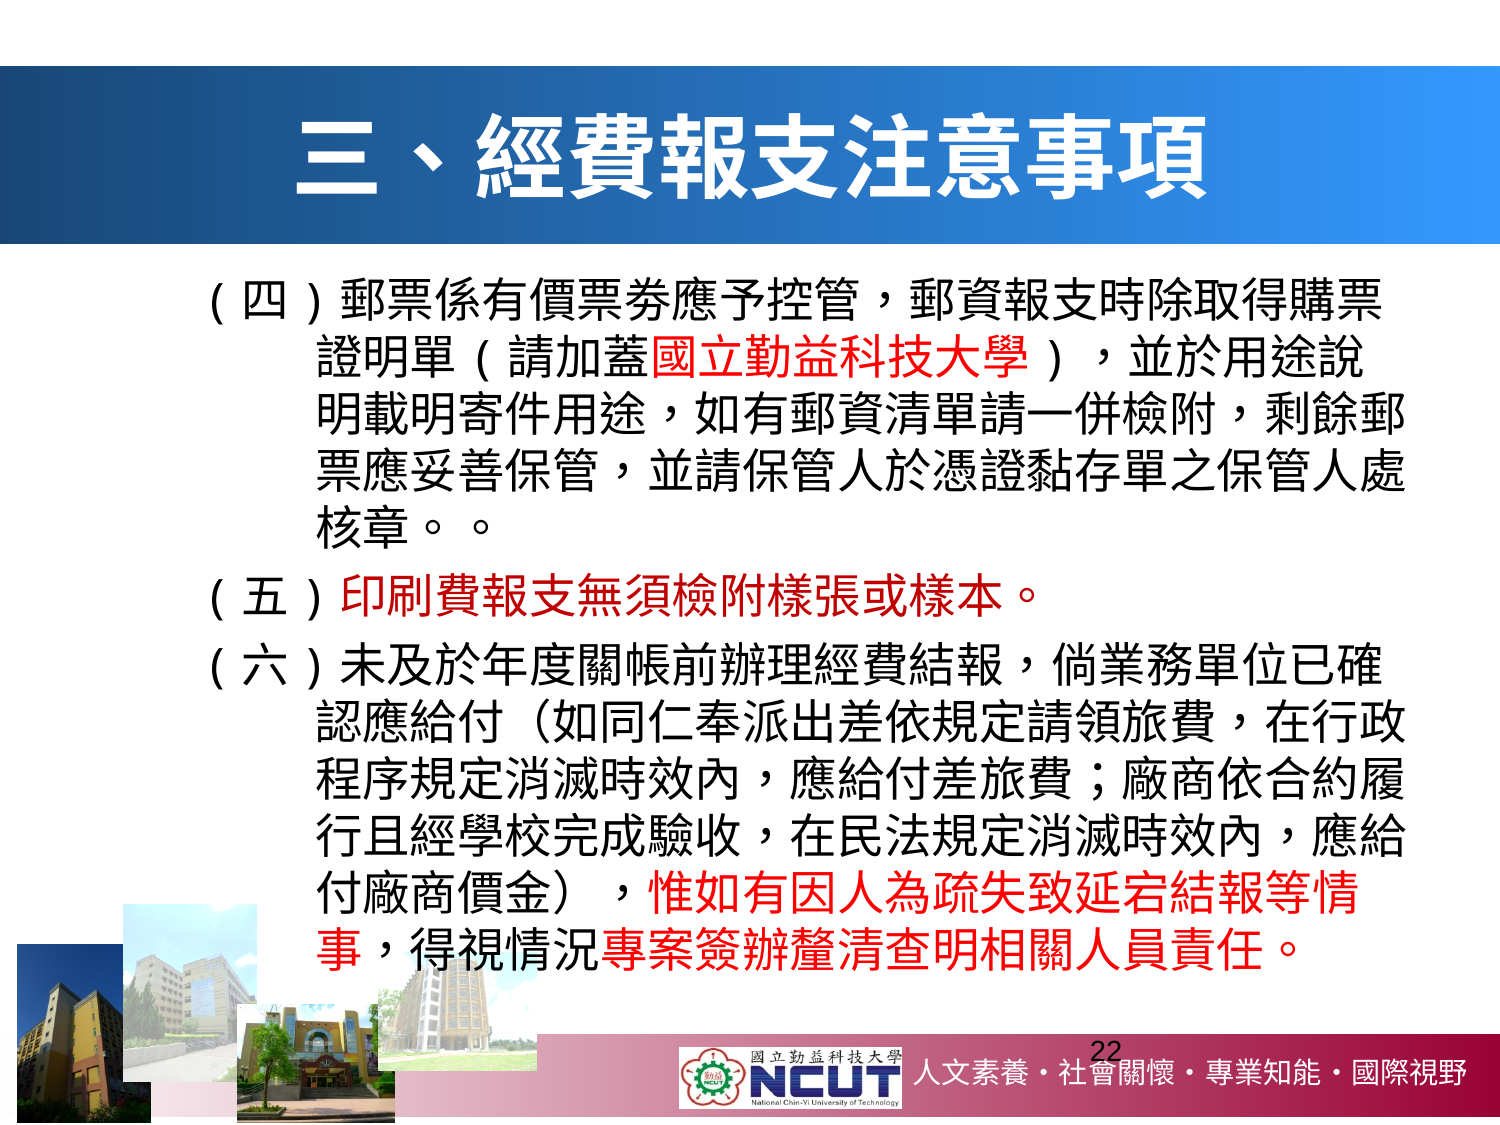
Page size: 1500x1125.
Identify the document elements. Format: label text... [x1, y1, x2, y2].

text_box [1074, 1024, 1426, 1103]
title 三、經費報支注意事項 [0, 66, 1500, 244]
list (四)郵票係有價票劵應予控管，郵資報支時除取得購票證明單(請加蓋國立勤益科技大學)，並於用途說明載明寄件用途，如有郵資清單請一併檢附，剩餘郵票應妥善保管，並請保管人於憑證黏存單之保管人處核章。。 (五)印刷費報支無須檢附樣張或樣本。 (六)未及於年度關帳前辦理經費結報，倘業務單位已確認應給付（如同仁奉派出差依規定請領旅費，在行政程序規定消滅時效內，應給付差旅費；廠商依合約履行且經學校完成驗收，在民法規定消滅時效內，應給付廠商價金），惟如有因人為疏失致延宕結報等情事，得視情況專案簽辦釐清查明相關人員責任。 [75, 262, 1426, 1005]
